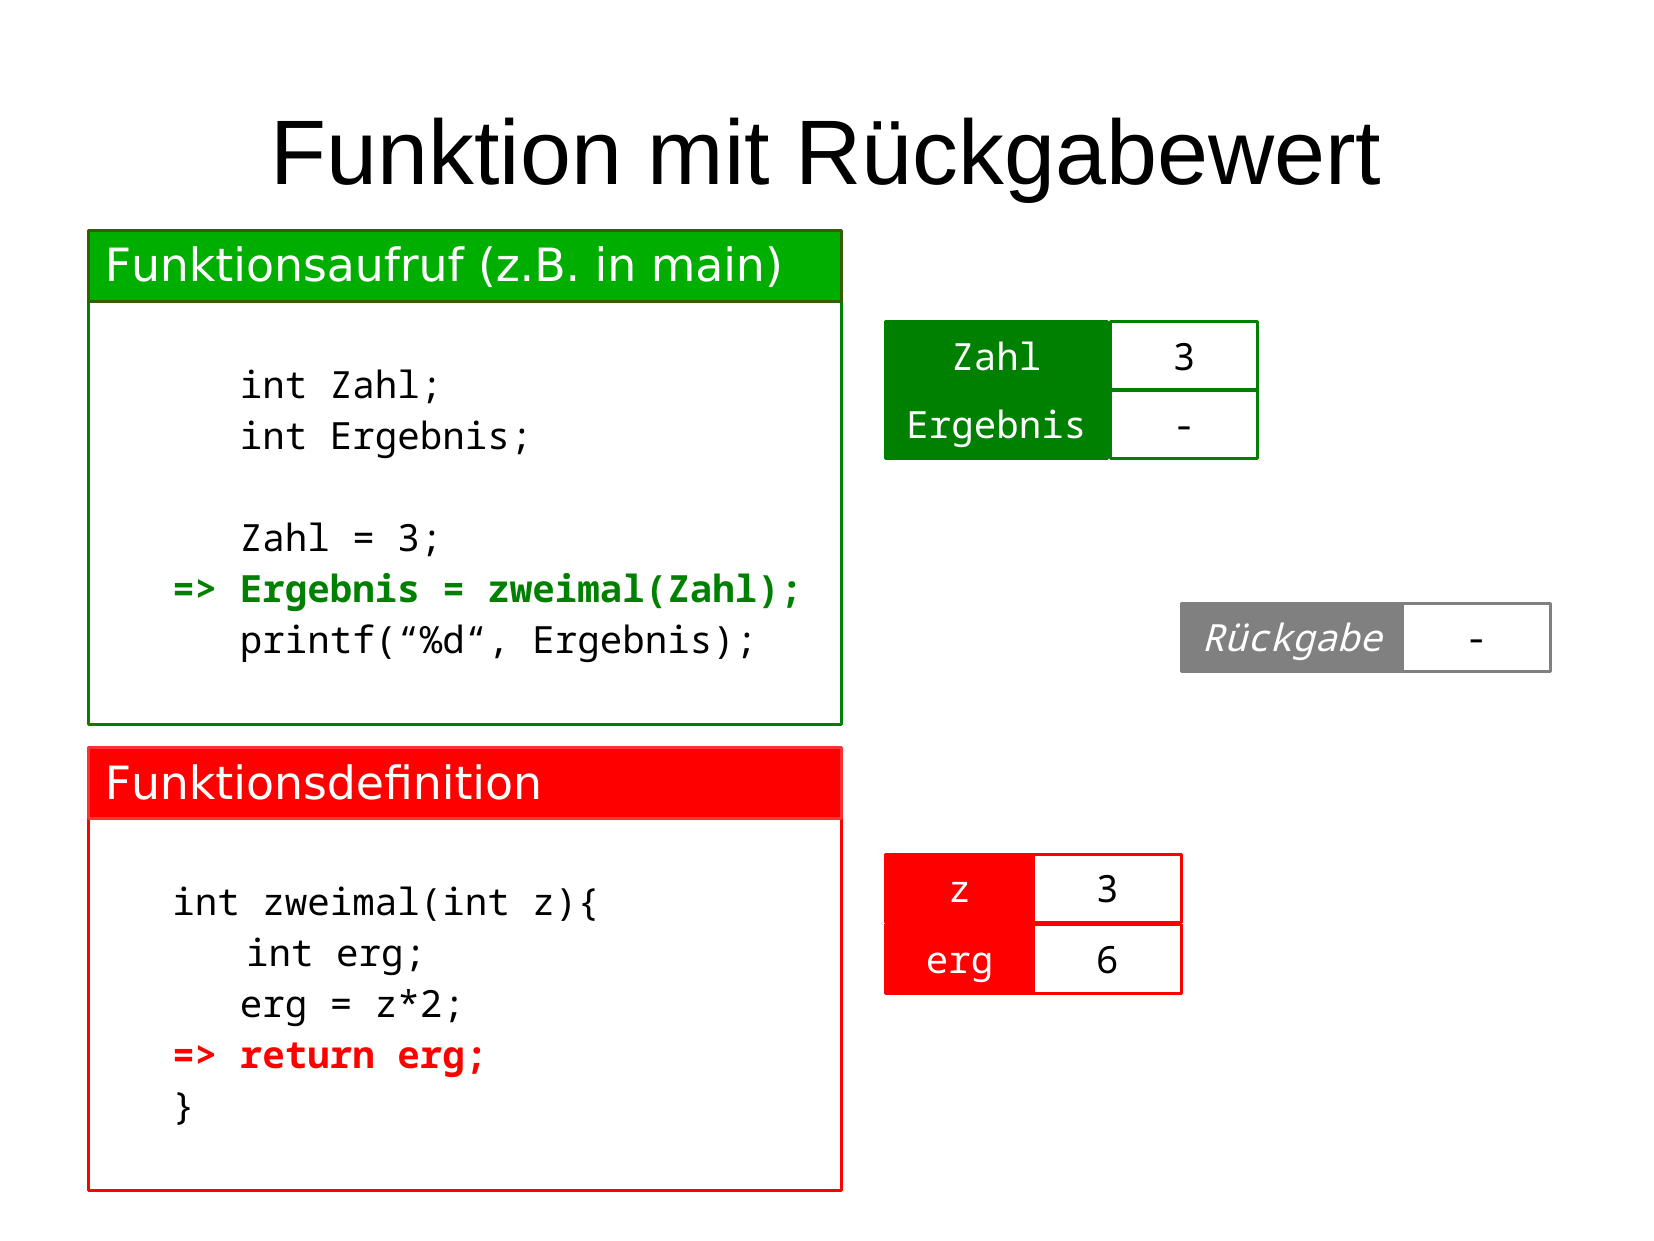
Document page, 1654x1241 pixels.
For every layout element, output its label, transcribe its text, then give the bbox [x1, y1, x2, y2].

text_box Rückgabe [1181, 603, 1401, 665]
text_box Funktionsaufruf (z.B. in main) [88, 257, 842, 302]
text_box erg [885, 924, 1032, 987]
text_box Funktionsdefinition [88, 747, 842, 819]
text_box Ergebnis [885, 389, 1108, 452]
text_box z [885, 854, 1032, 916]
title Funktion mit Rückgabewert [82, 49, 1571, 257]
text_box int Zahl; int Ergebnis; Zahl = 3; => Ergebnis = zweimal(Zahl); printf(“%d“, Ergebnis); [88, 303, 842, 665]
text_box 3 [1033, 854, 1182, 916]
text_box - [1402, 603, 1551, 665]
text_box 3 [1110, 321, 1258, 384]
text_box int zweimal(int z){ int erg; erg = z*2; => return erg; } [88, 820, 842, 1139]
text_box - [1110, 389, 1258, 452]
text_box Zahl [885, 321, 1108, 384]
text_box 6 [1033, 924, 1182, 987]
